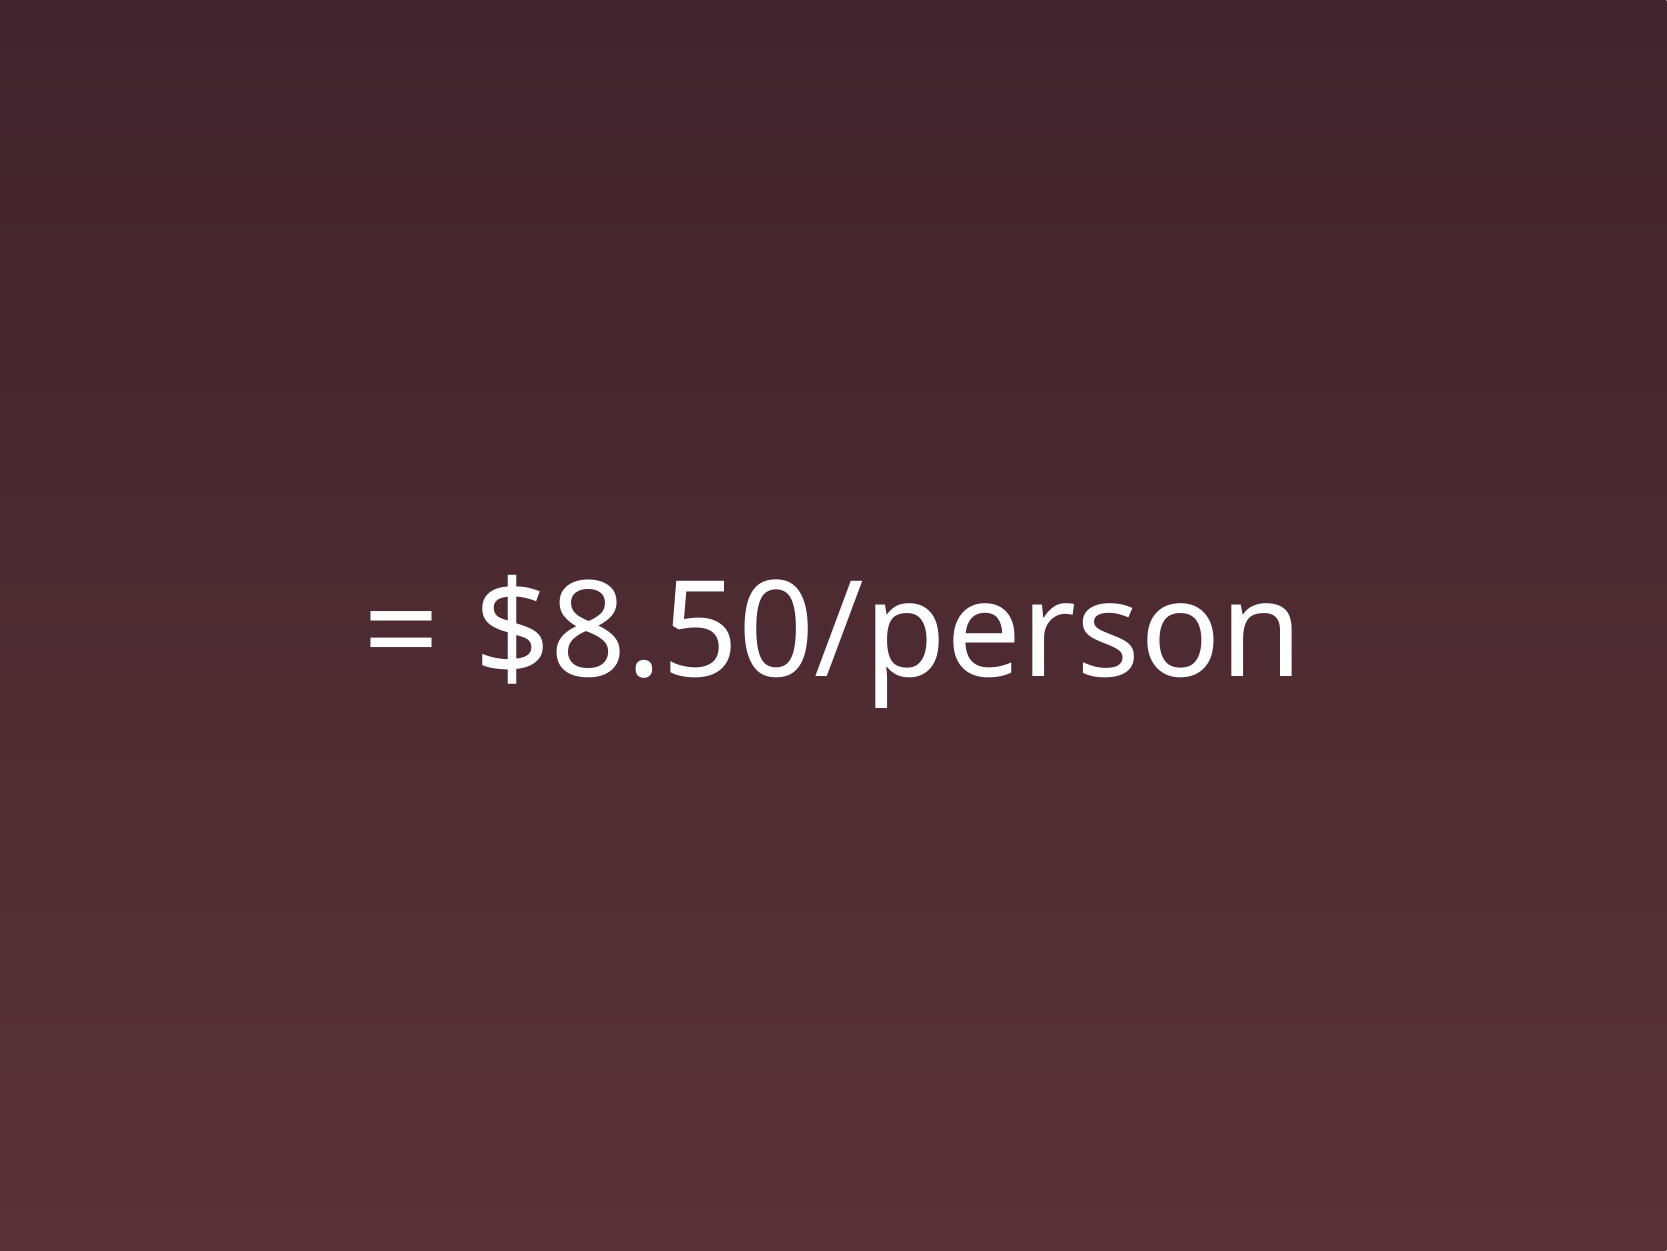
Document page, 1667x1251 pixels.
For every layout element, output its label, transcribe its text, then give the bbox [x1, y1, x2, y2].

title = $8.50/person [162, 381, 1505, 869]
